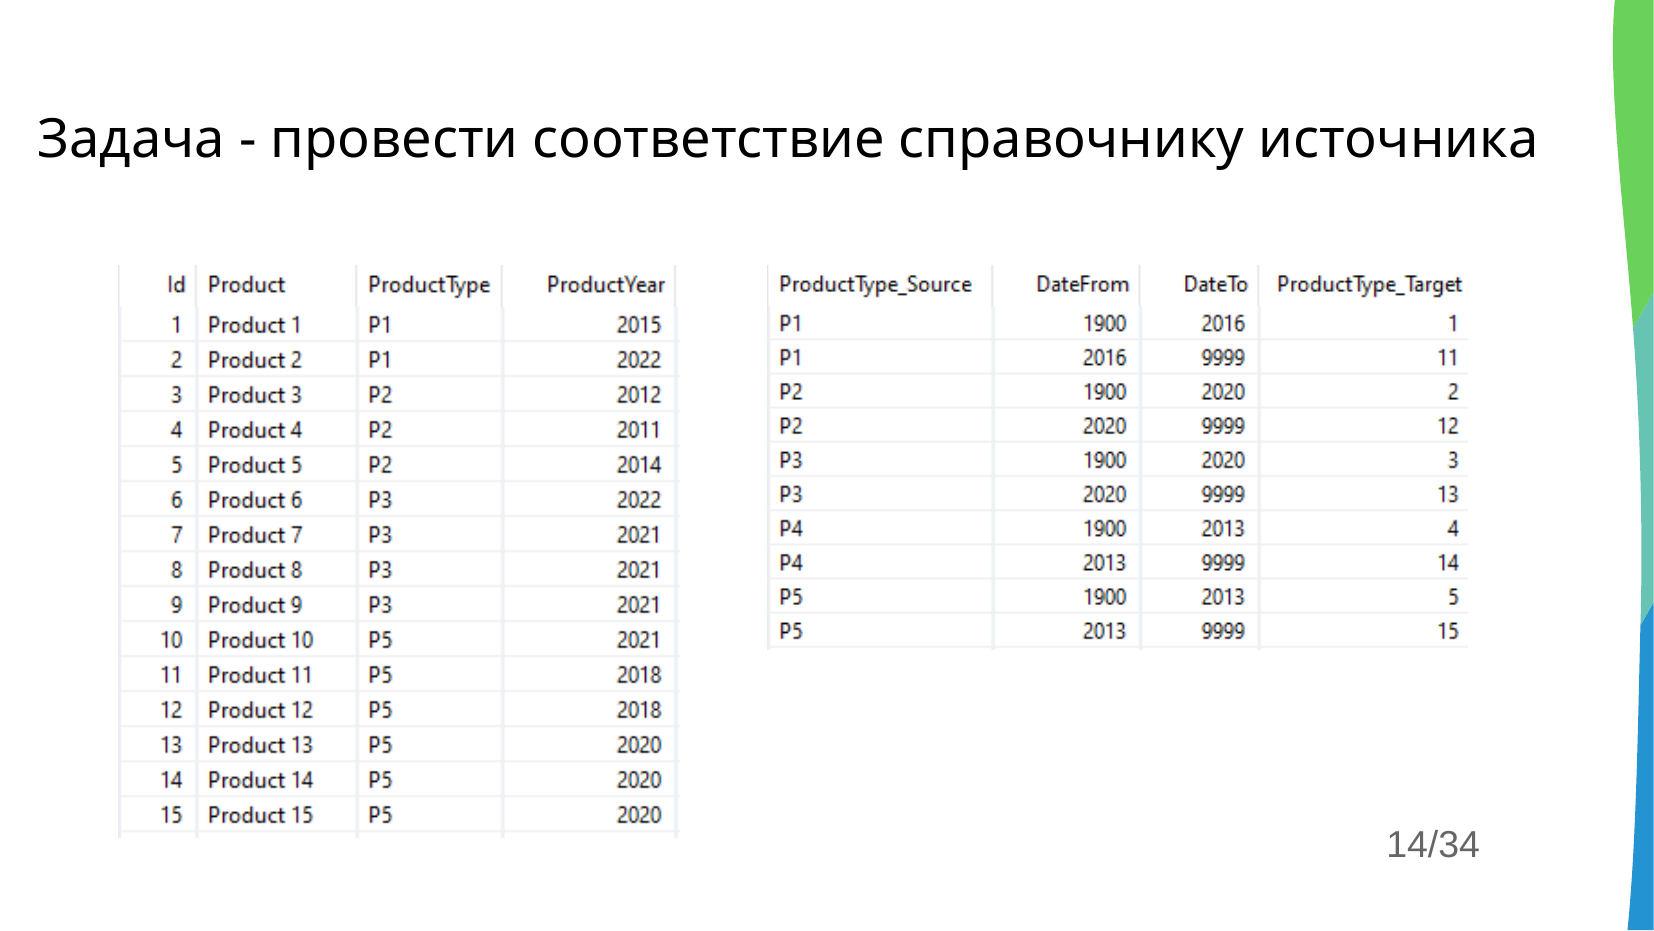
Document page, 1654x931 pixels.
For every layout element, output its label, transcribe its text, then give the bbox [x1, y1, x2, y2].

picture [767, 265, 1468, 650]
title Задача - провести соответствие справочнику источника [0, 59, 1579, 215]
text_box <номер>/34 [1380, 815, 1616, 873]
picture [118, 265, 680, 838]
